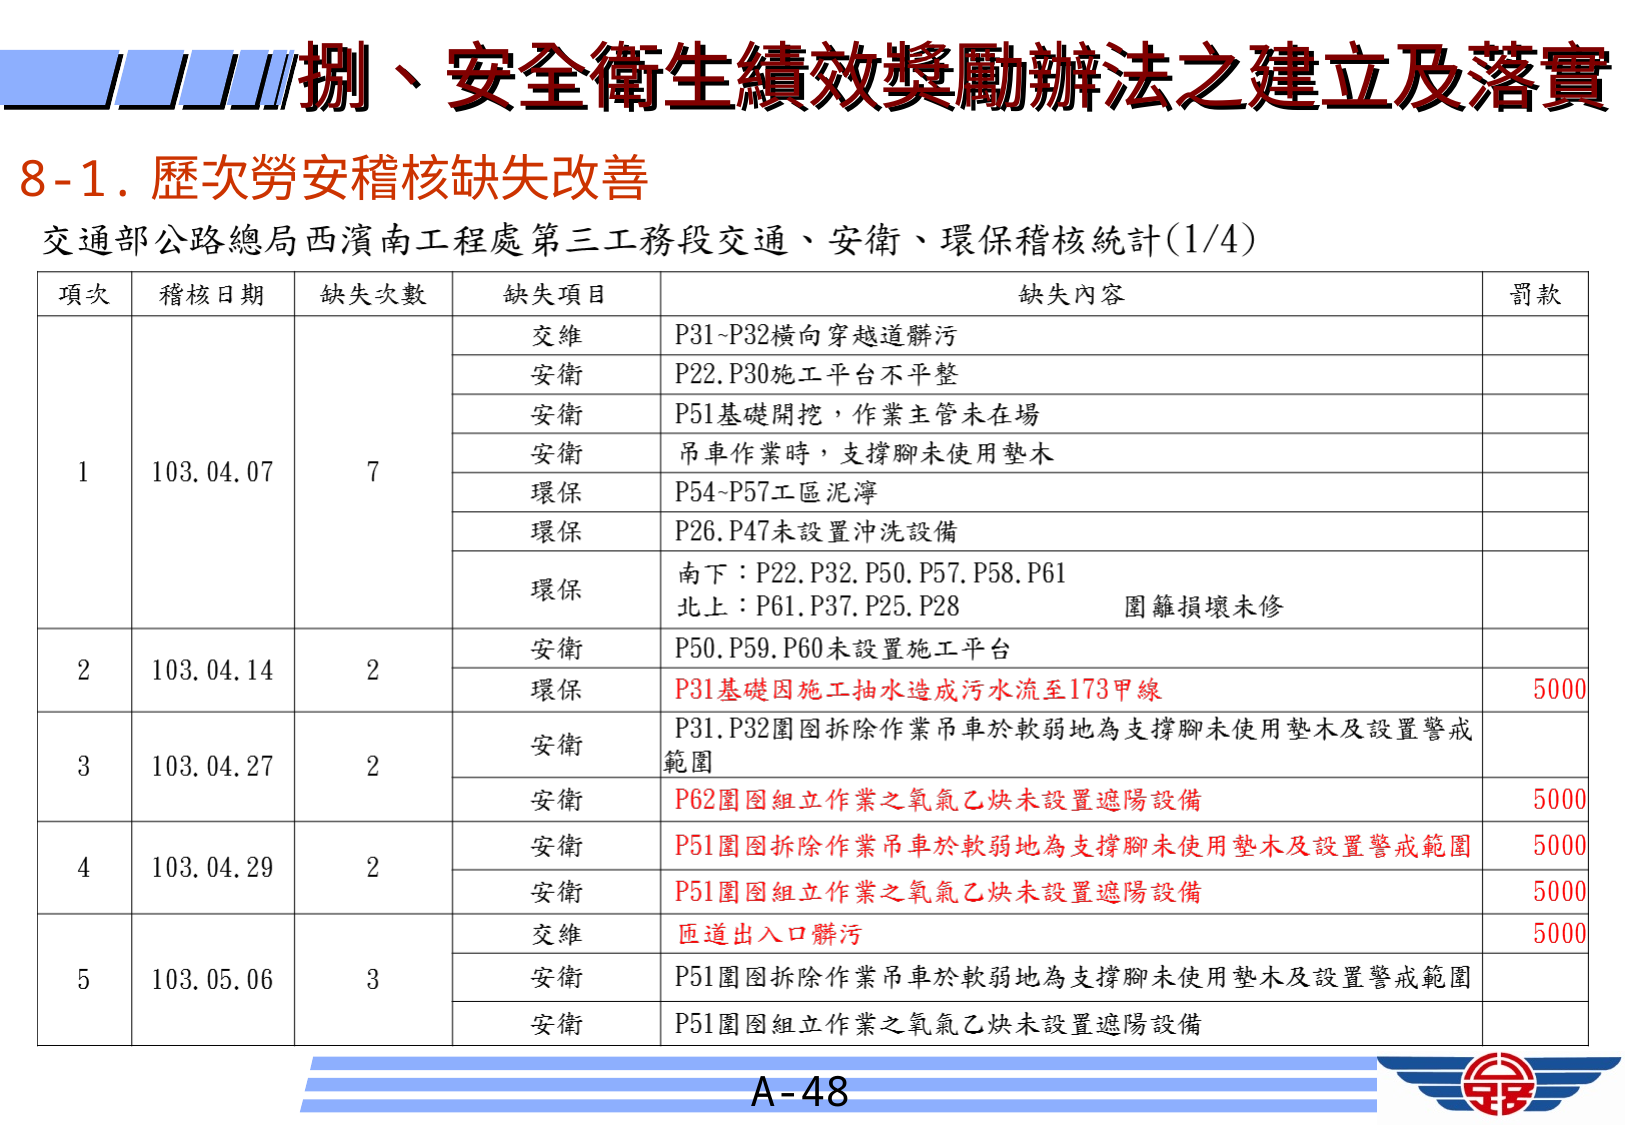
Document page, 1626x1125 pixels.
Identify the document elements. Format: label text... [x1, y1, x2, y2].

list 8-1.歷次勞安稽核缺失改善 [2, 138, 806, 254]
text_box 捌、安全衛生績效獎勵辦法之建立及落實 [282, 22, 1625, 134]
picture [37, 205, 1589, 1055]
